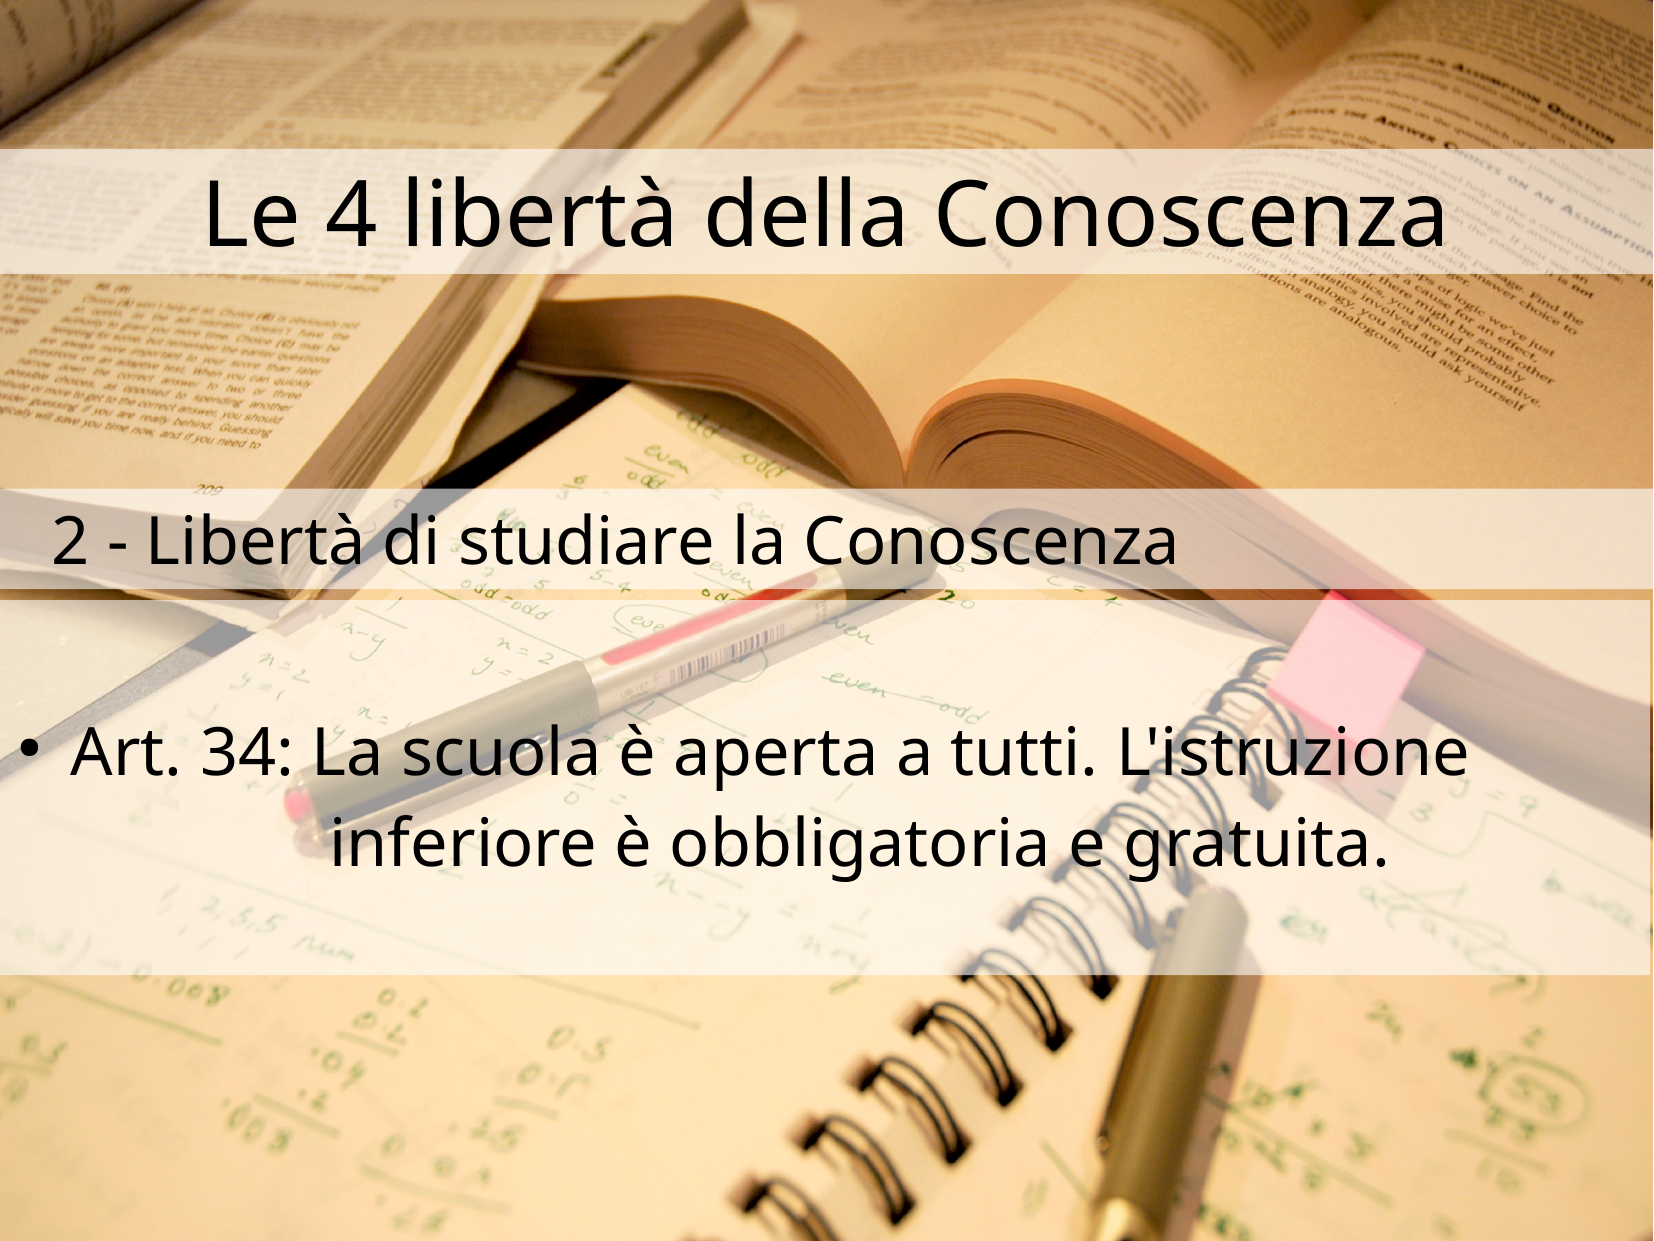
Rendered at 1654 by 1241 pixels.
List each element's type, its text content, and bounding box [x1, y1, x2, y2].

title 2 - Libertà di studiare la Conoscenza [0, 488, 1653, 590]
title Le 4 libertà della Conoscenza [0, 159, 1653, 263]
picture [0, 590, 1653, 1241]
list Art. 34: La scuola è aperta a tutti. L'istruzione inferiore è obbligatoria e gratuita. [0, 600, 1651, 976]
picture [0, 274, 1653, 488]
picture [0, 0, 1653, 148]
